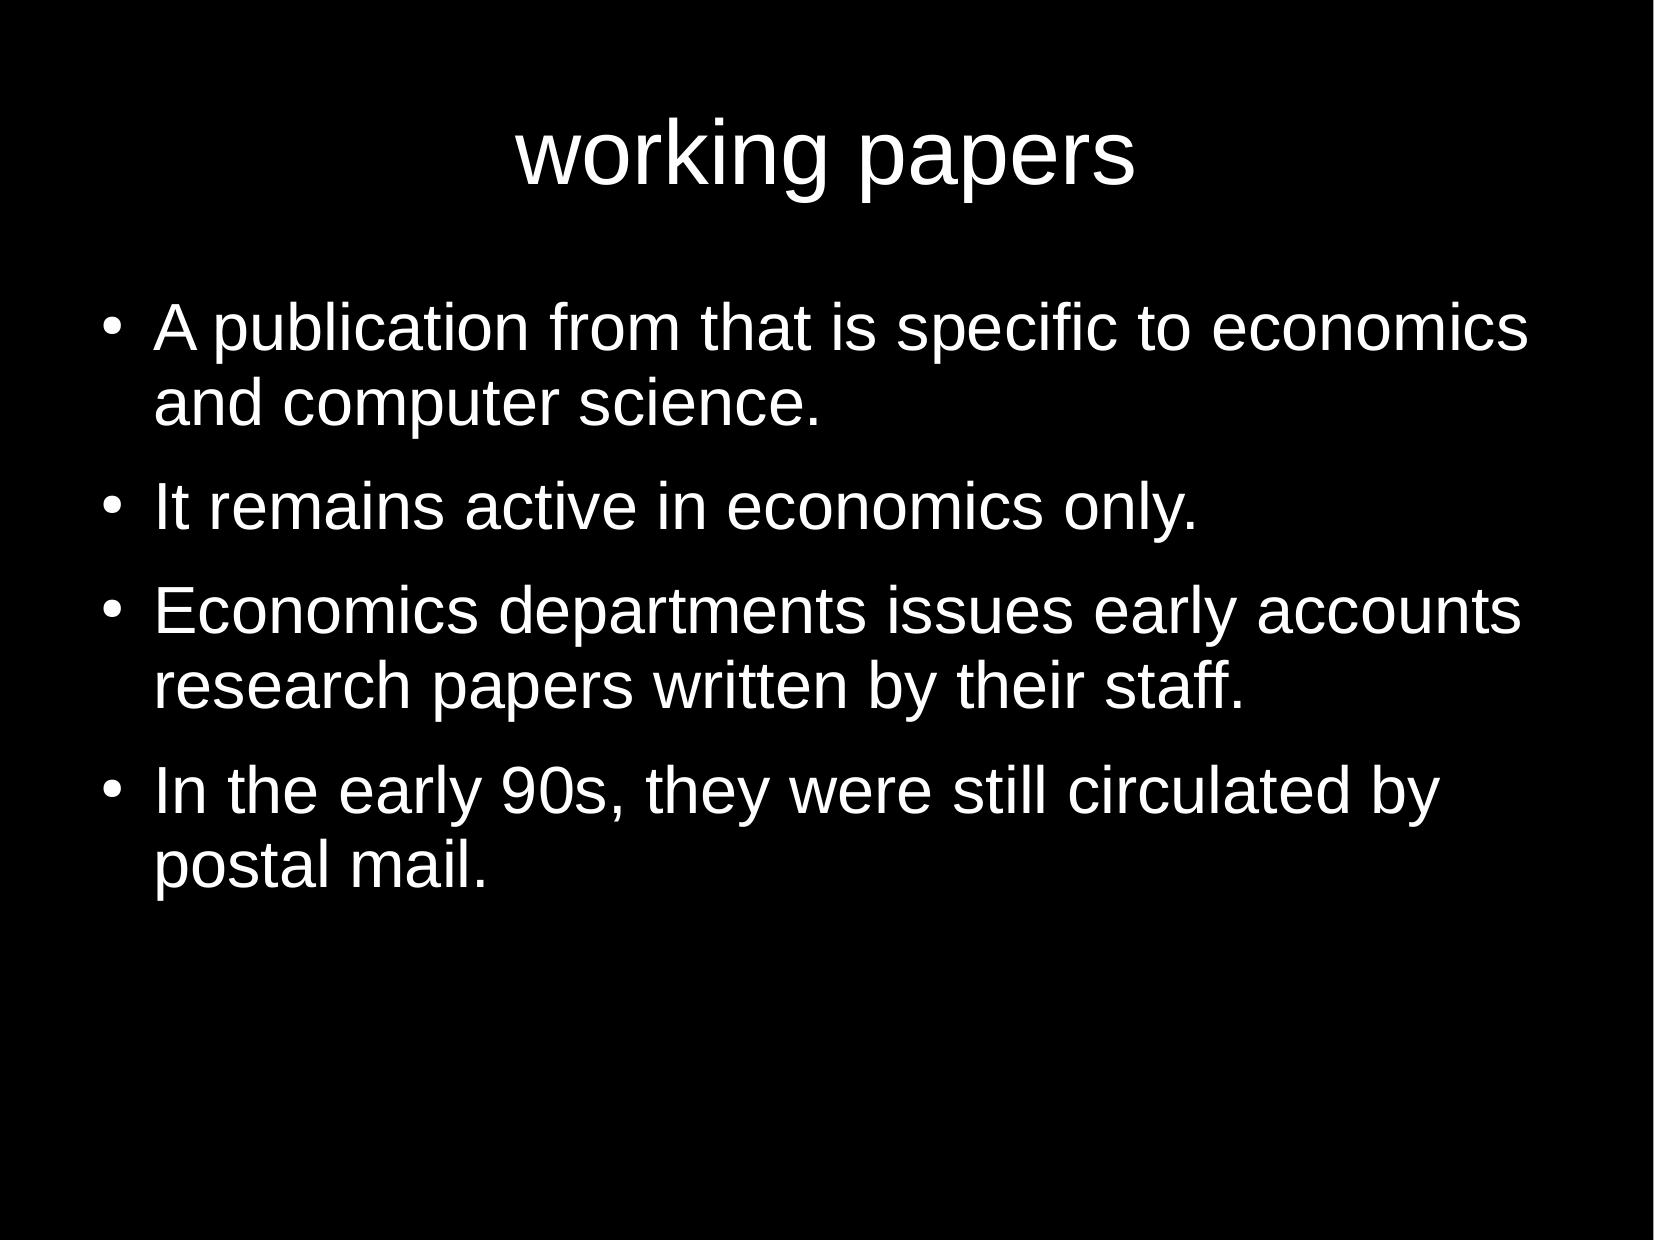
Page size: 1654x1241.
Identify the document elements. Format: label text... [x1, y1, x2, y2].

list A publication from that is specific to economics and computer science. It remains active in economics only. Economics departments issues early accounts research papers written by their staff. In the early 90s, they were still circulated by postal mail. [82, 290, 1571, 1010]
title working papers [82, 49, 1571, 257]
